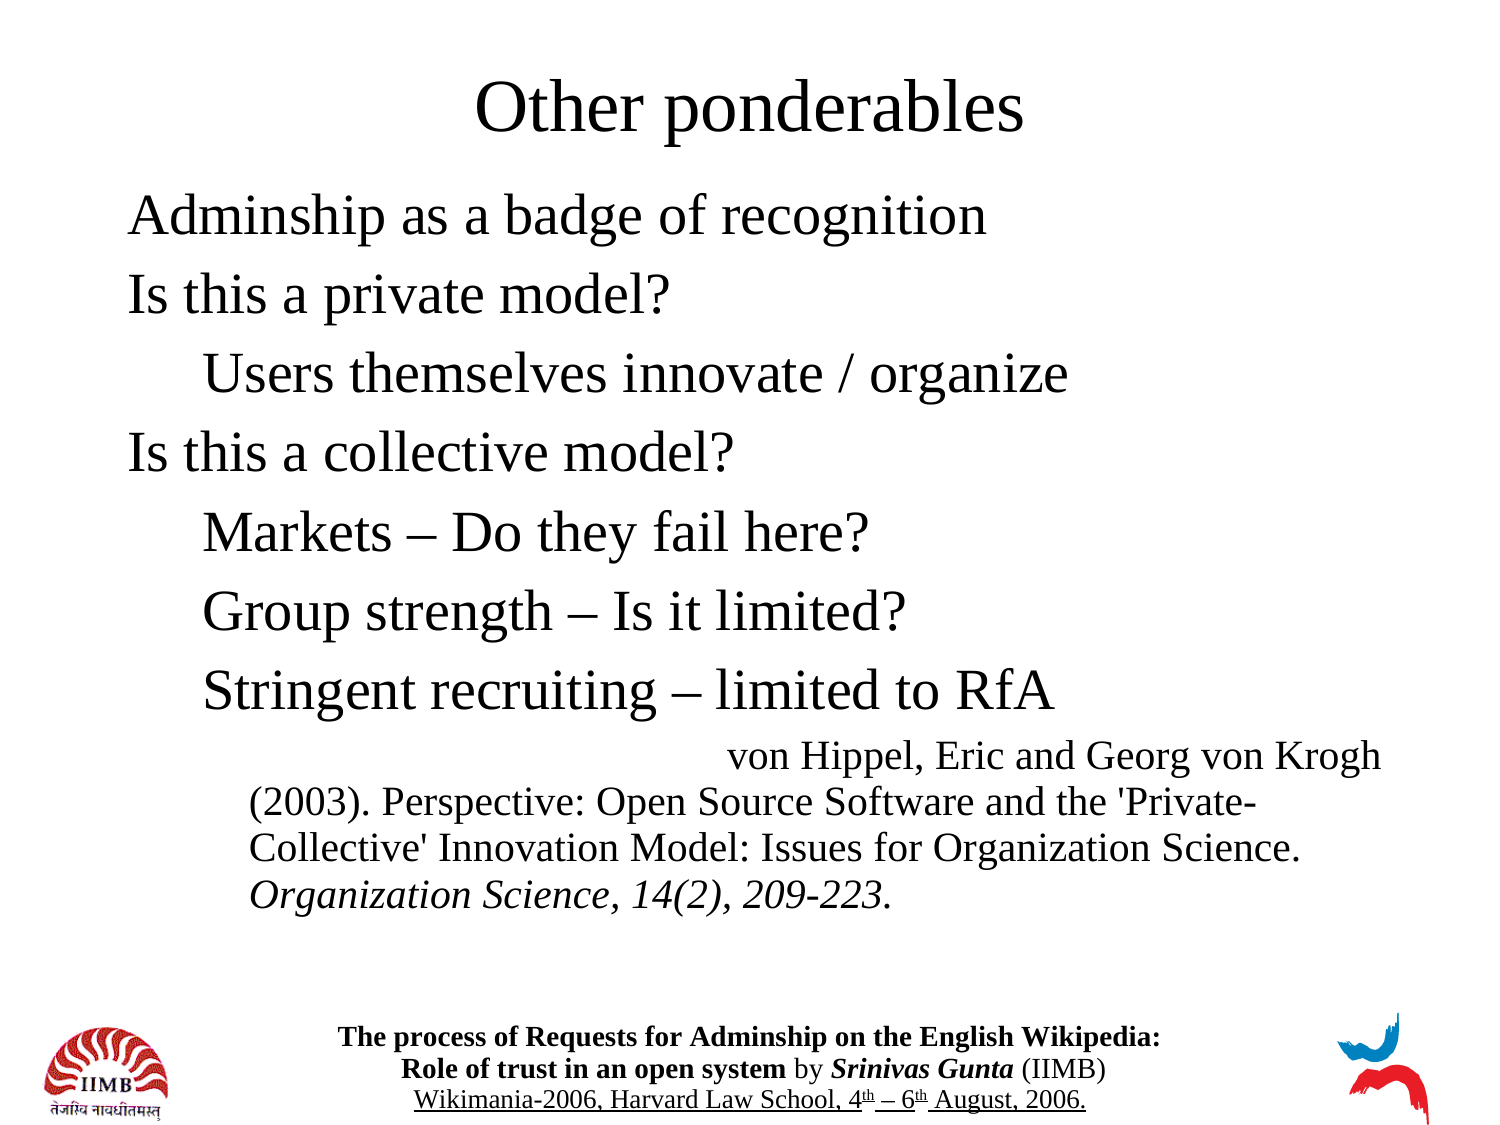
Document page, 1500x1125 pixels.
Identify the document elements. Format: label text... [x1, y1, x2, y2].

title Other ponderables [112, 37, 1388, 174]
list Adminship as a badge of recognition Is this a private model? Users themselves innovate / organize Is this a collective model? Markets – Do they fail here? Group strength – Is it limited? Stringent recruiting – limited to RfA von Hippel, Eric and Georg von Krogh (2003). Perspective: Open Source Software and the 'Private-Collective' Innovation Model: Issues for Organization Science. Organization Science, 14(2), 209-223. [112, 174, 1438, 1001]
picture [1337, 1012, 1431, 1125]
